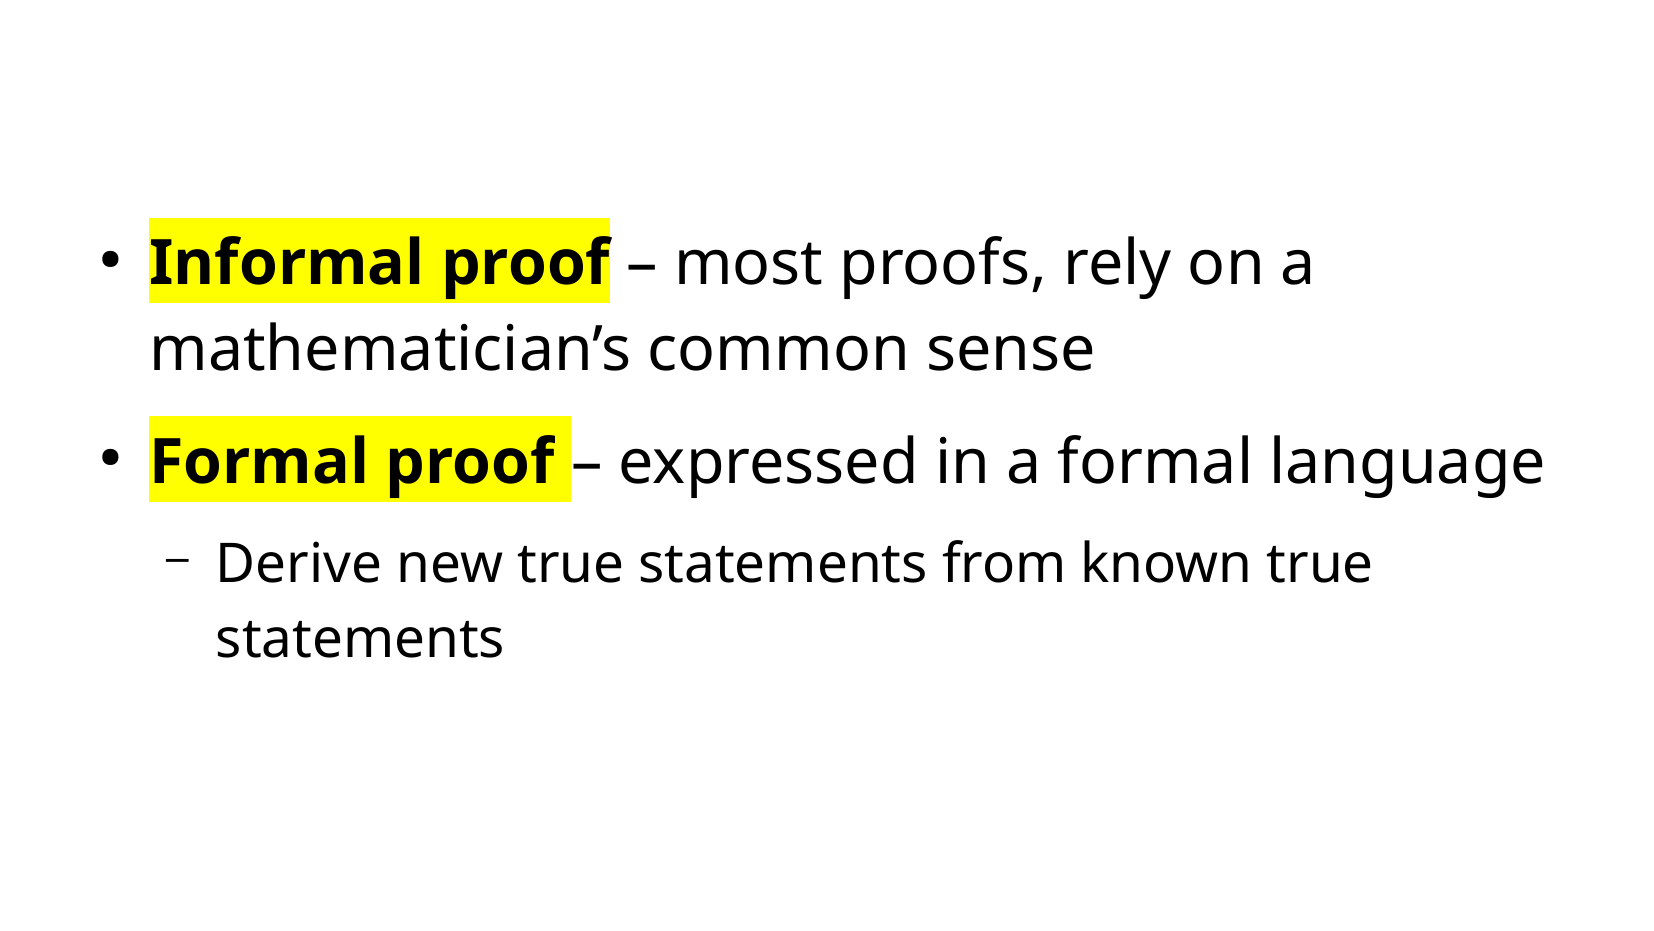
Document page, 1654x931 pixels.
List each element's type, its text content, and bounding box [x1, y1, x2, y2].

list Informal proof – most proofs, rely on a mathematician’s common sense Formal proof – expressed in a formal language Derive new true statements from known true statements [82, 217, 1571, 758]
